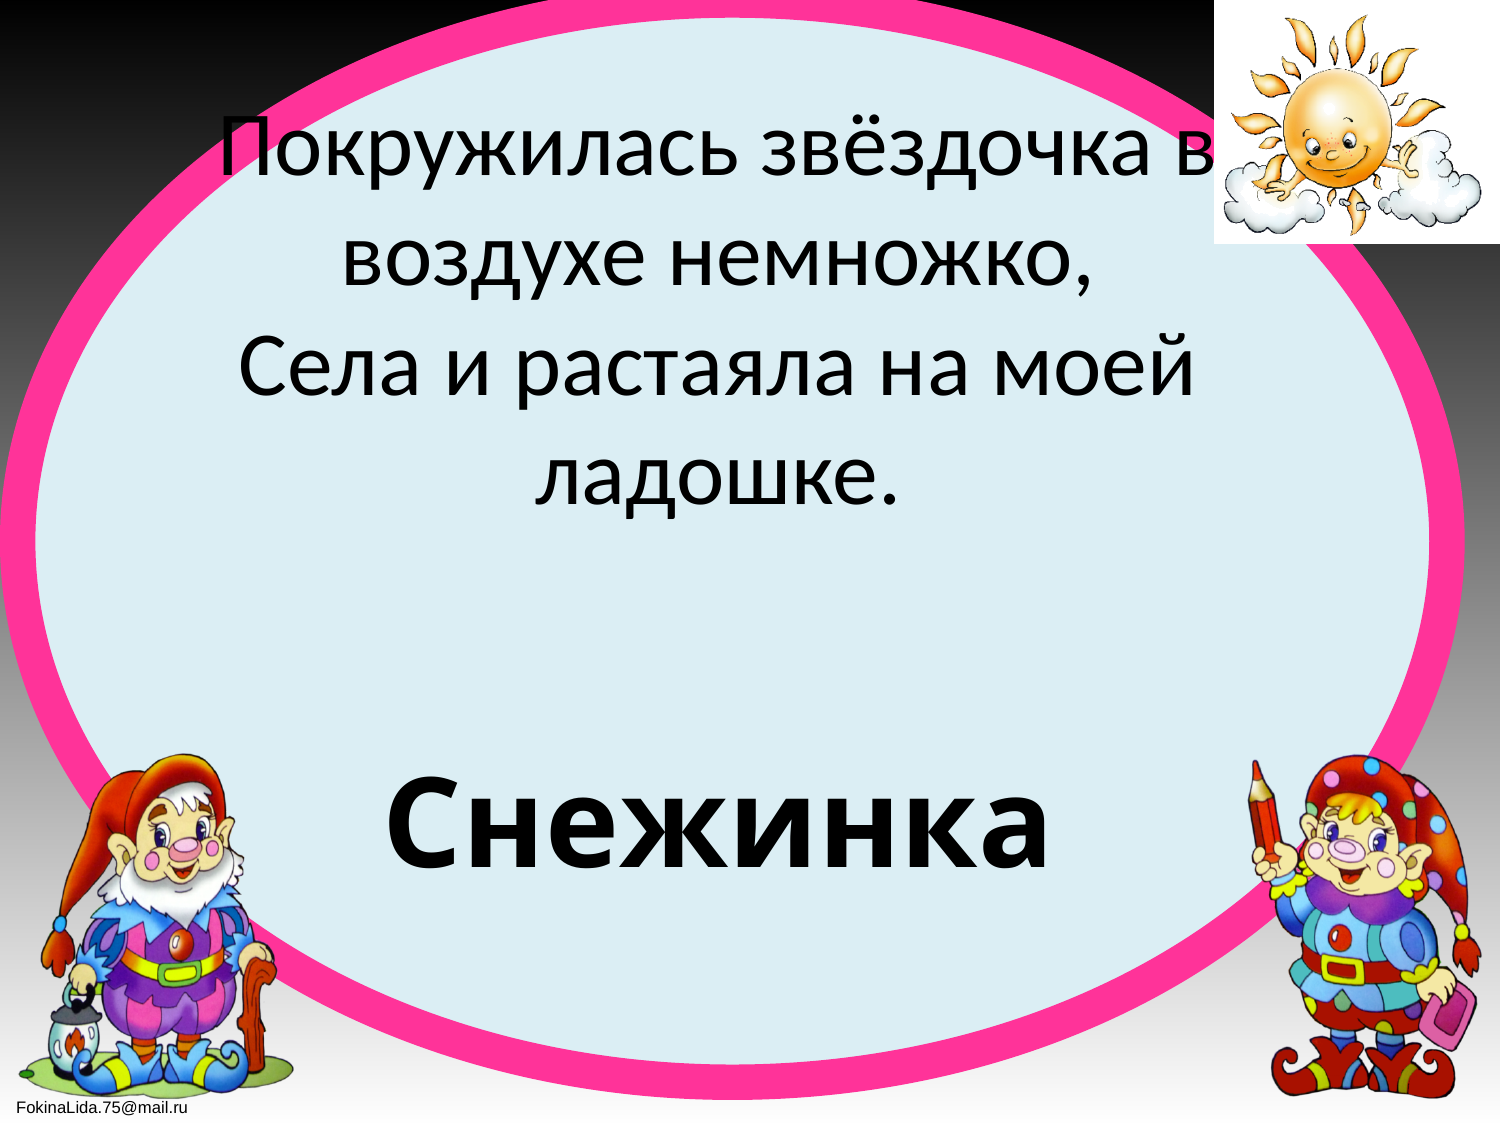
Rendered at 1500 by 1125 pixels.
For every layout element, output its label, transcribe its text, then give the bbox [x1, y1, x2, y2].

text_box Снежинка [367, 735, 1070, 901]
picture [1246, 751, 1483, 1101]
picture [1214, 0, 1500, 244]
picture [17, 751, 294, 1101]
title Покружилась звёздочка в воздухе немножко, Села и растаяла на моей ладошке. [43, 76, 1394, 736]
